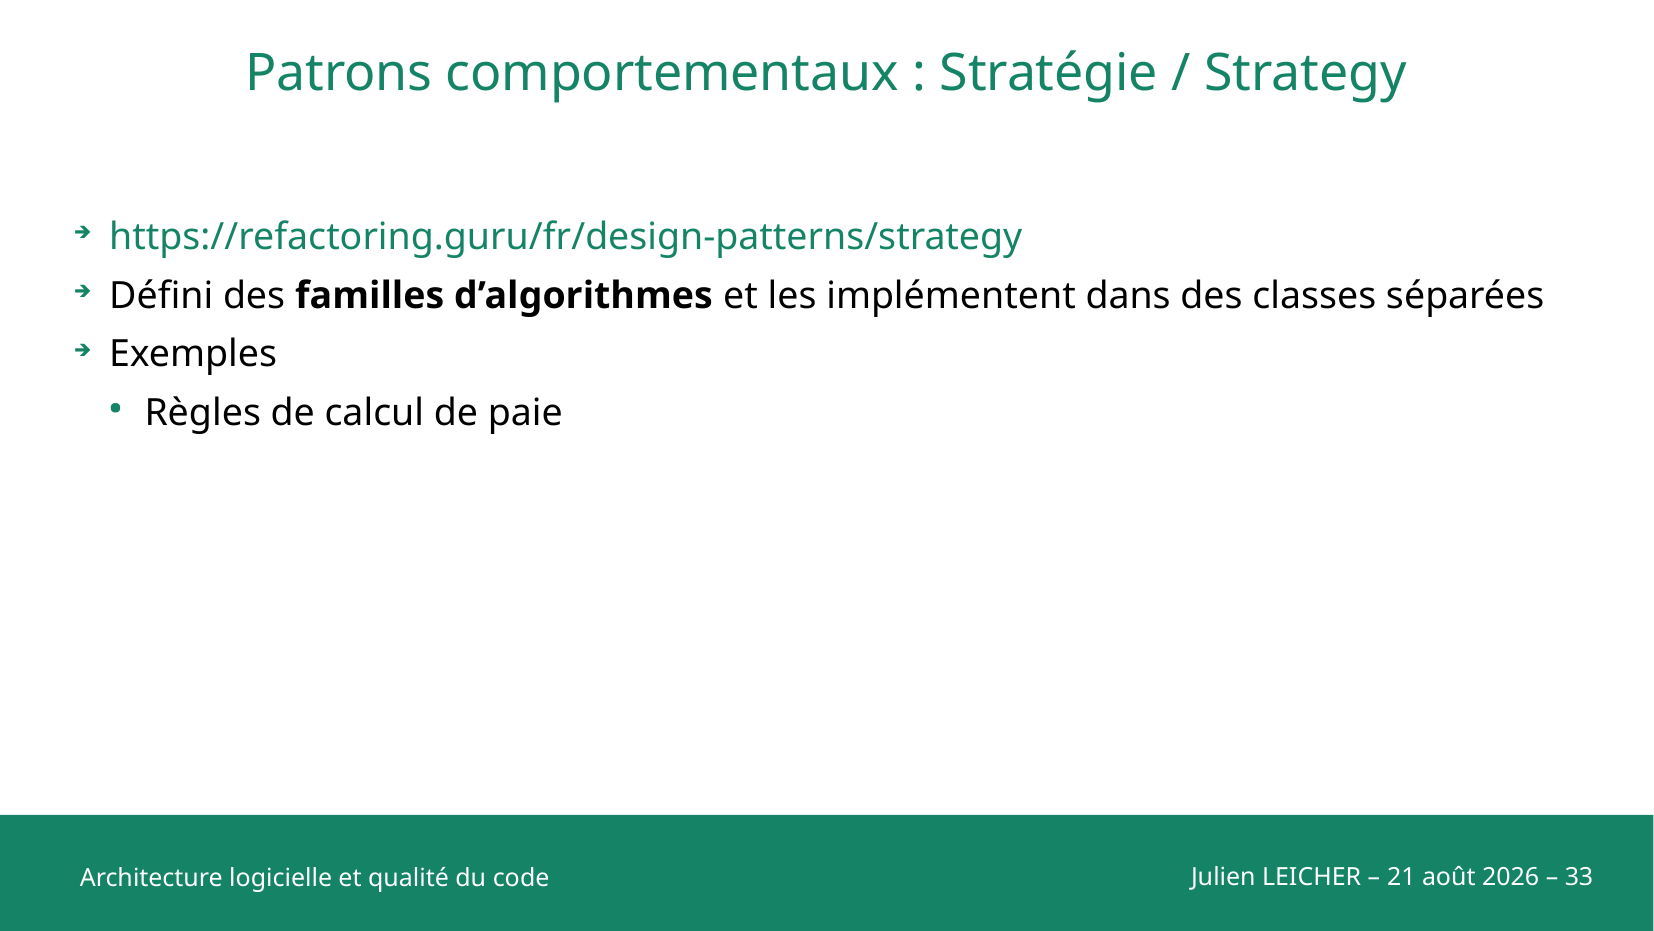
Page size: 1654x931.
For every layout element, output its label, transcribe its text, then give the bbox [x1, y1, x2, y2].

text_box Patrons comportementaux : Stratégie / Strategy [0, 27, 1654, 113]
text_box https://refactoring.guru/fr/design-patterns/strategy Défini des familles d’algorithmes et les implémentent dans des classes séparées Exemples Règles de calcul de paie [59, 194, 1595, 678]
text_box Julien LEICHER – 22 mars 2022 – <numéro> [0, 814, 1654, 931]
text_box Architecture logicielle et qualité du code [64, 852, 798, 898]
